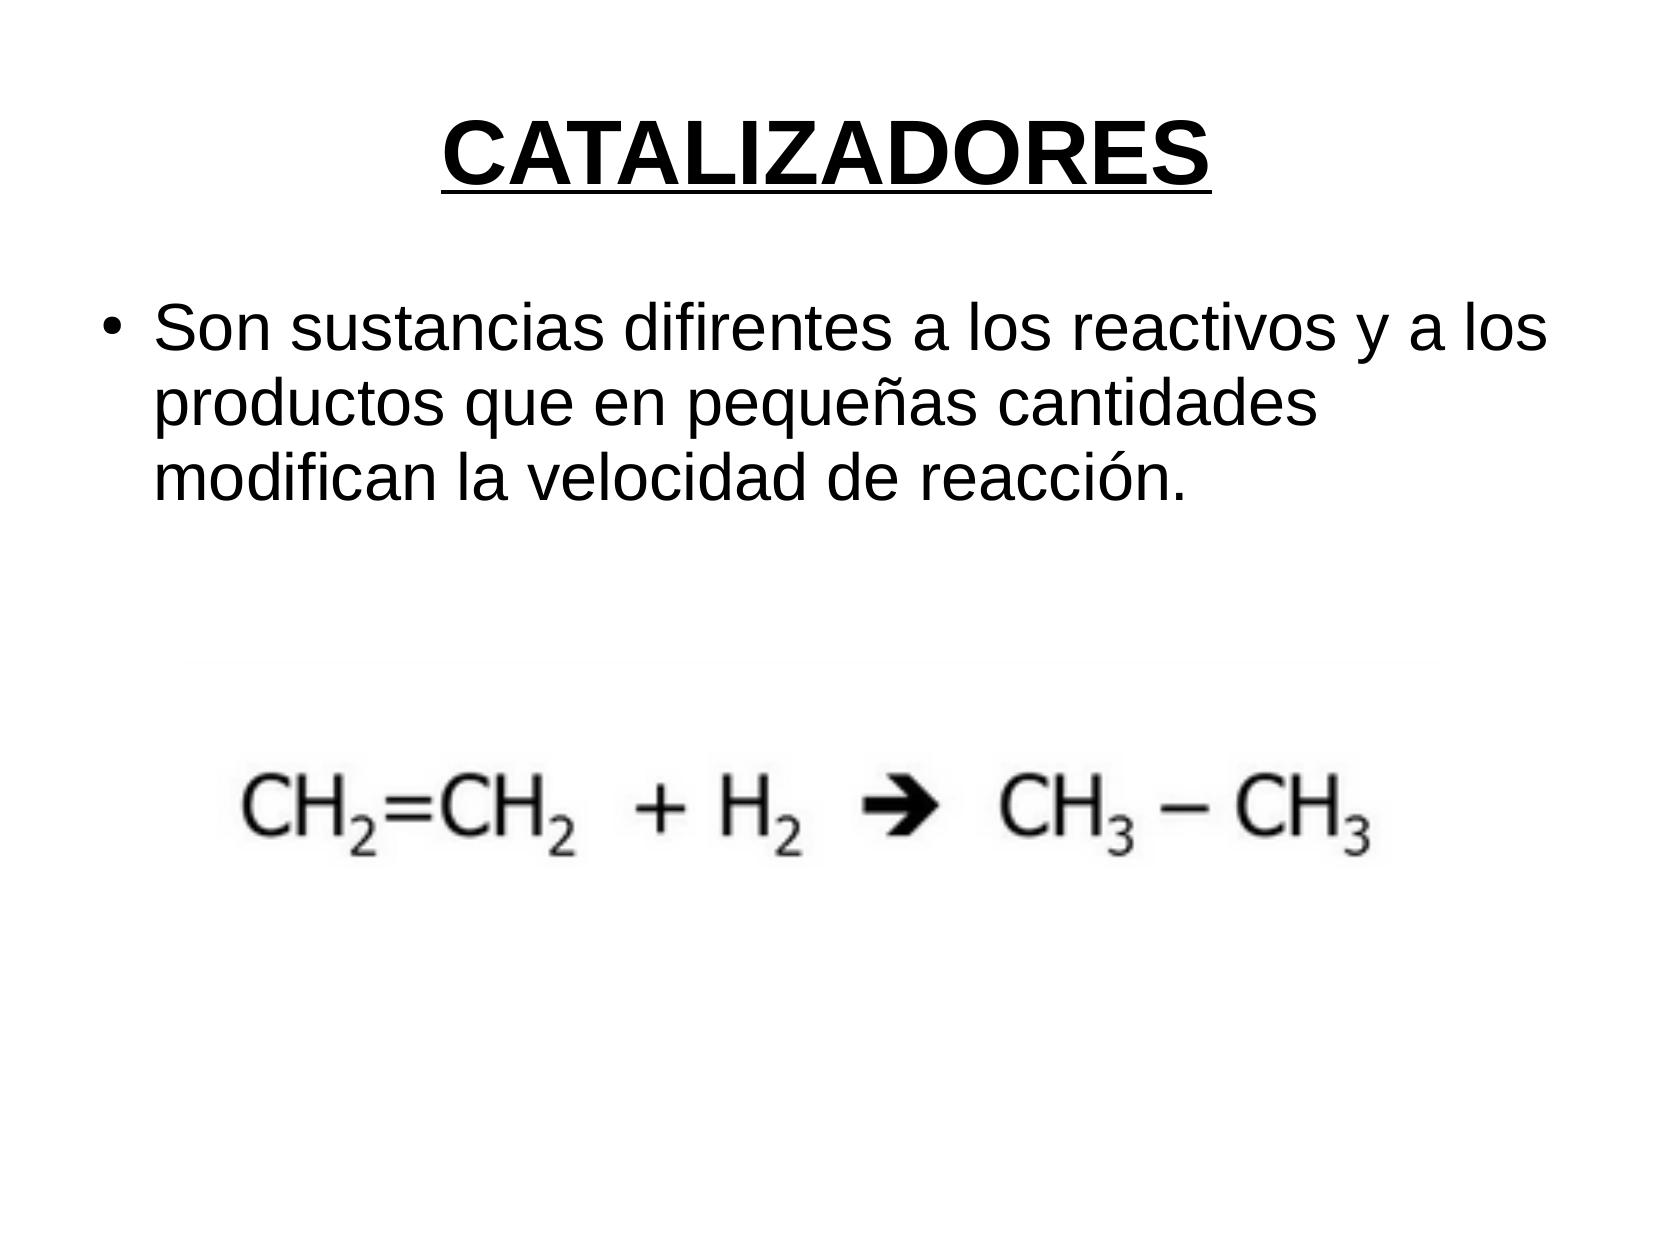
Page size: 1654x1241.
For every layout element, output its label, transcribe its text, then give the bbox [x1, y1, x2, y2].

picture [180, 661, 1441, 898]
title CATALIZADORES [82, 49, 1571, 257]
list Son sustancias difirentes a los reactivos y a los productos que en pequeñas cantidades modifican la velocidad de reacción. [82, 290, 1571, 544]
